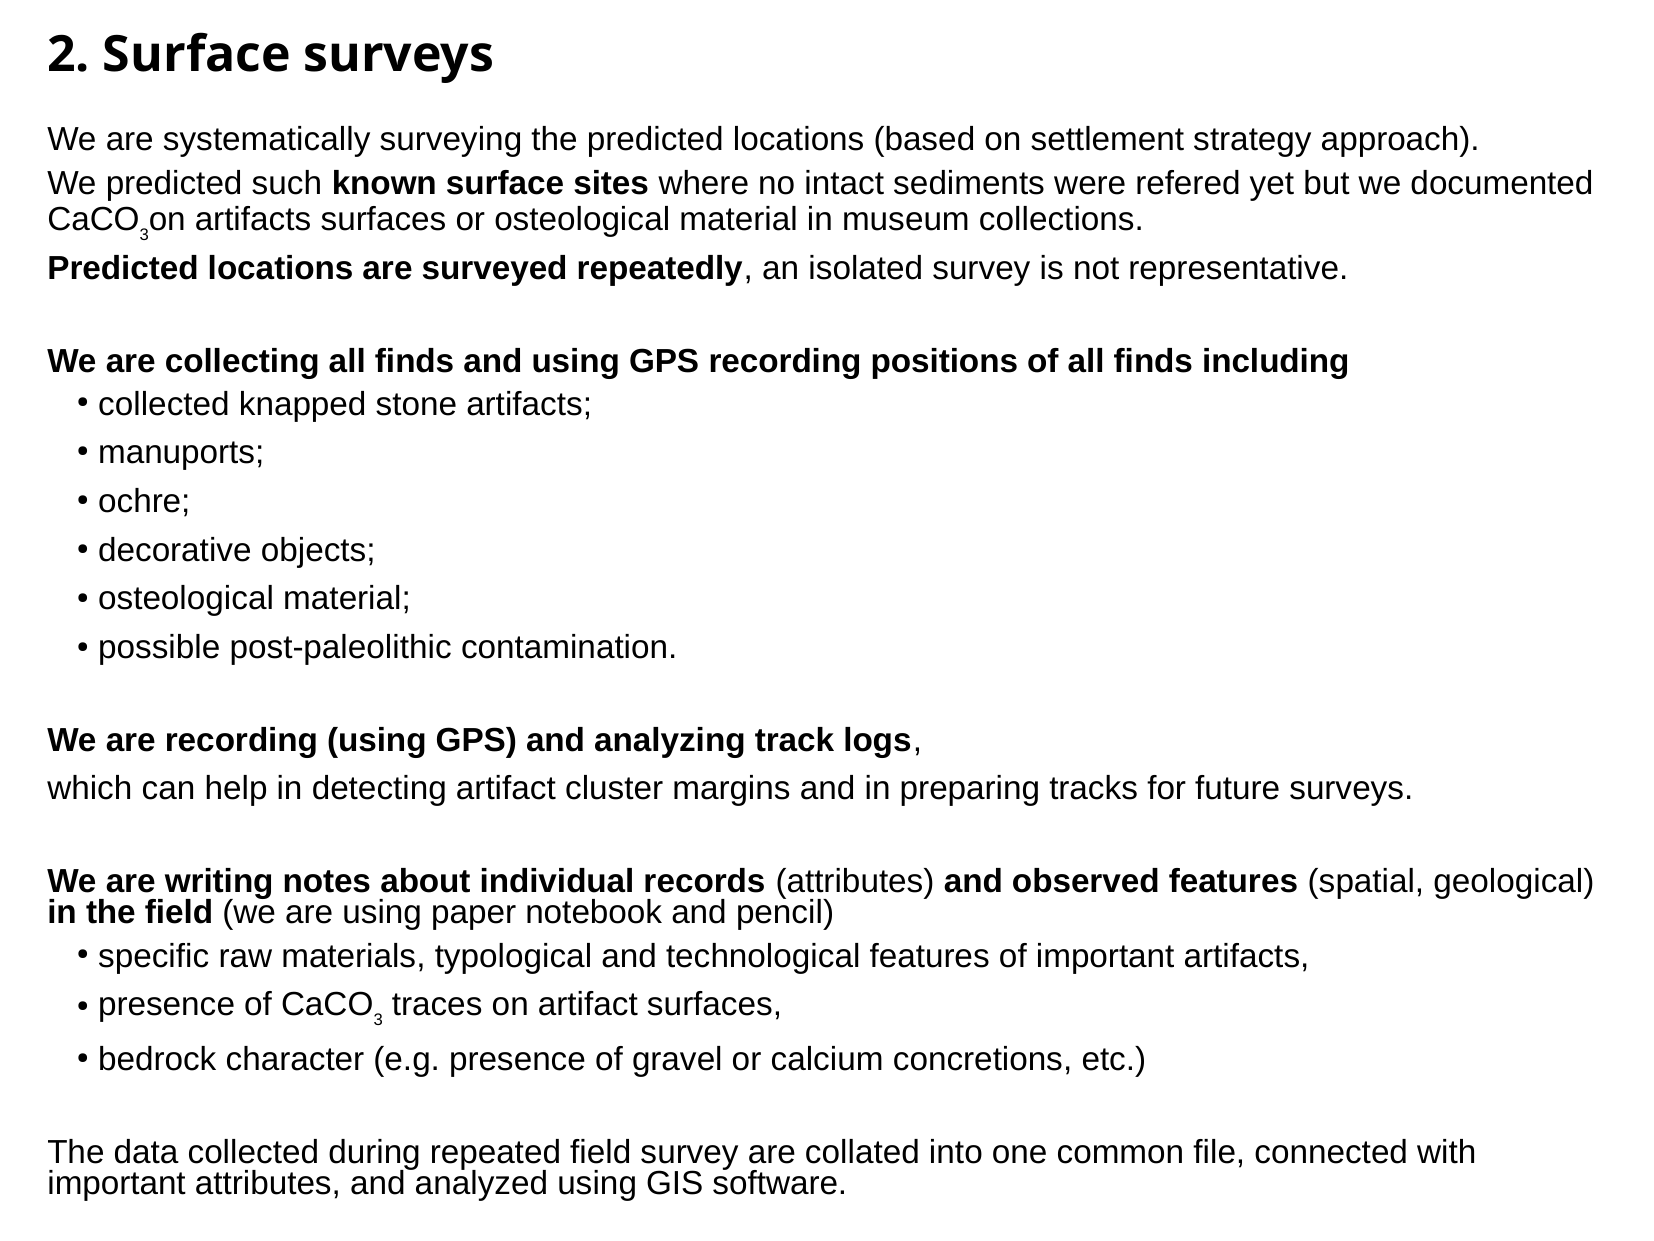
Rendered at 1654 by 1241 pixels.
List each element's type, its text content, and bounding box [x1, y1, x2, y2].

subtitle We are systematically surveying the predicted locations (based on settlement strategy approach). We predicted such known surface sites where no intact sediments were refered yet but we documented CaCO3on artifacts surfaces or osteological material in museum collections. Predicted locations are surveyed repeatedly, an isolated survey is not representative. We are collecting all finds and using GPS recording positions of all finds including collected knapped stone artifacts; manuports; ochre; decorative objects; osteological material; possible post-paleolithic contamination. We are recording (using GPS) and analyzing track logs, which can help in detecting artifact cluster margins and in preparing tracks for future surveys. We are writing notes about individual records (attributes) and observed features (spatial, geological) in the field (we are using paper notebook and pencil) specific raw materials, typological and technological features of important artifacts, presence of CaCO3 traces on artifact surfaces, bedrock character (e.g. presence of gravel or calcium concretions, etc.) The data collected during repeated field survey are collated into one common file, connected with important attributes, and analyzed using GIS software. [47, 116, 1625, 1209]
title 2. Surface surveys [47, 18, 1536, 89]
